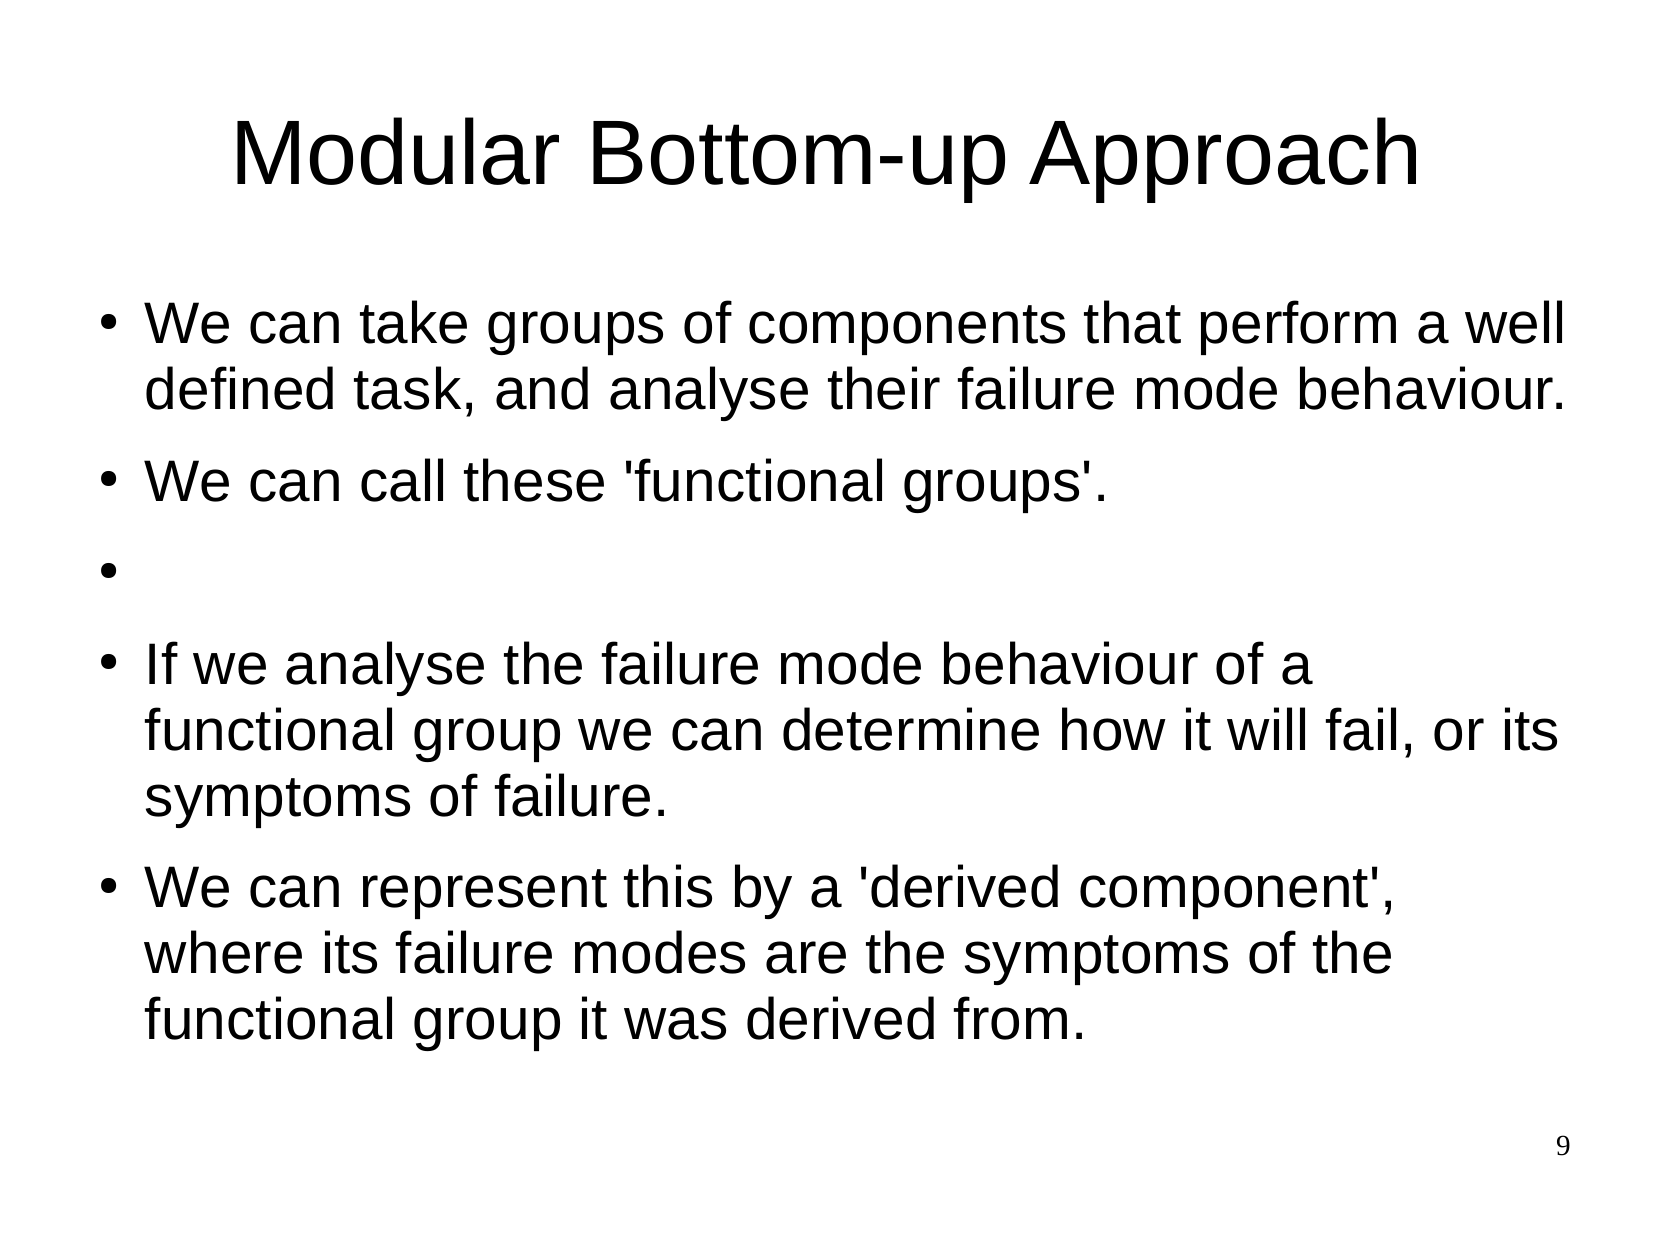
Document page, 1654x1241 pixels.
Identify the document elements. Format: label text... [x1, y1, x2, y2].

list We can take groups of components that perform a well defined task, and analyse their failure mode behaviour. We can call these 'functional groups'. If we analyse the failure mode behaviour of a functional group we can determine how it will fail, or its symptoms of failure. We can represent this by a 'derived component', where its failure modes are the symptoms of the functional group it was derived from. [82, 290, 1571, 1109]
title Modular Bottom-up Approach [82, 49, 1571, 257]
